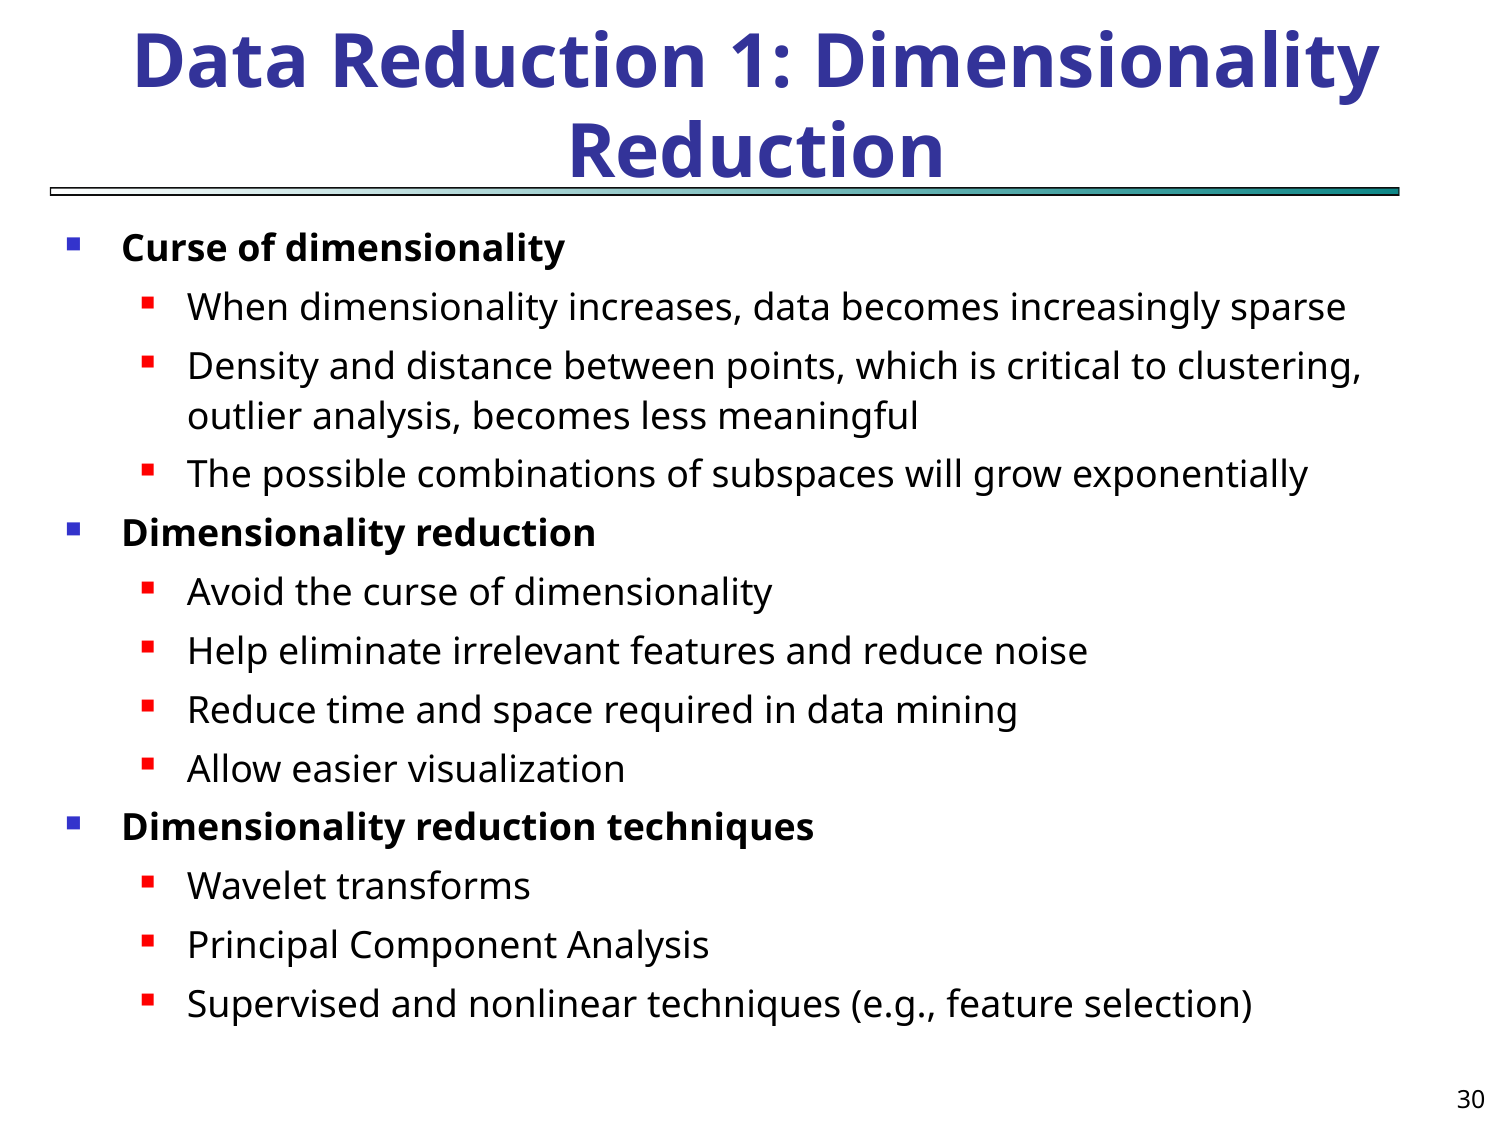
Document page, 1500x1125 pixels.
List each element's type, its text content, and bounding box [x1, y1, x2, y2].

title Data Reduction 1: Dimensionality Reduction [0, 4, 1500, 201]
text_box <number> [1187, 1062, 1500, 1125]
list Curse of dimensionality When dimensionality increases, data becomes increasingly sparse Density and distance between points, which is critical to clustering, outlier analysis, becomes less meaningful The possible combinations of subspaces will grow exponentially Dimensionality reduction Avoid the curse of dimensionality Help eliminate irrelevant features and reduce noise Reduce time and space required in data mining Allow easier visualization Dimensionality reduction techniques Wavelet transforms Principal Component Analysis Supervised and nonlinear techniques (e.g., feature selection) [50, 212, 1450, 1063]
